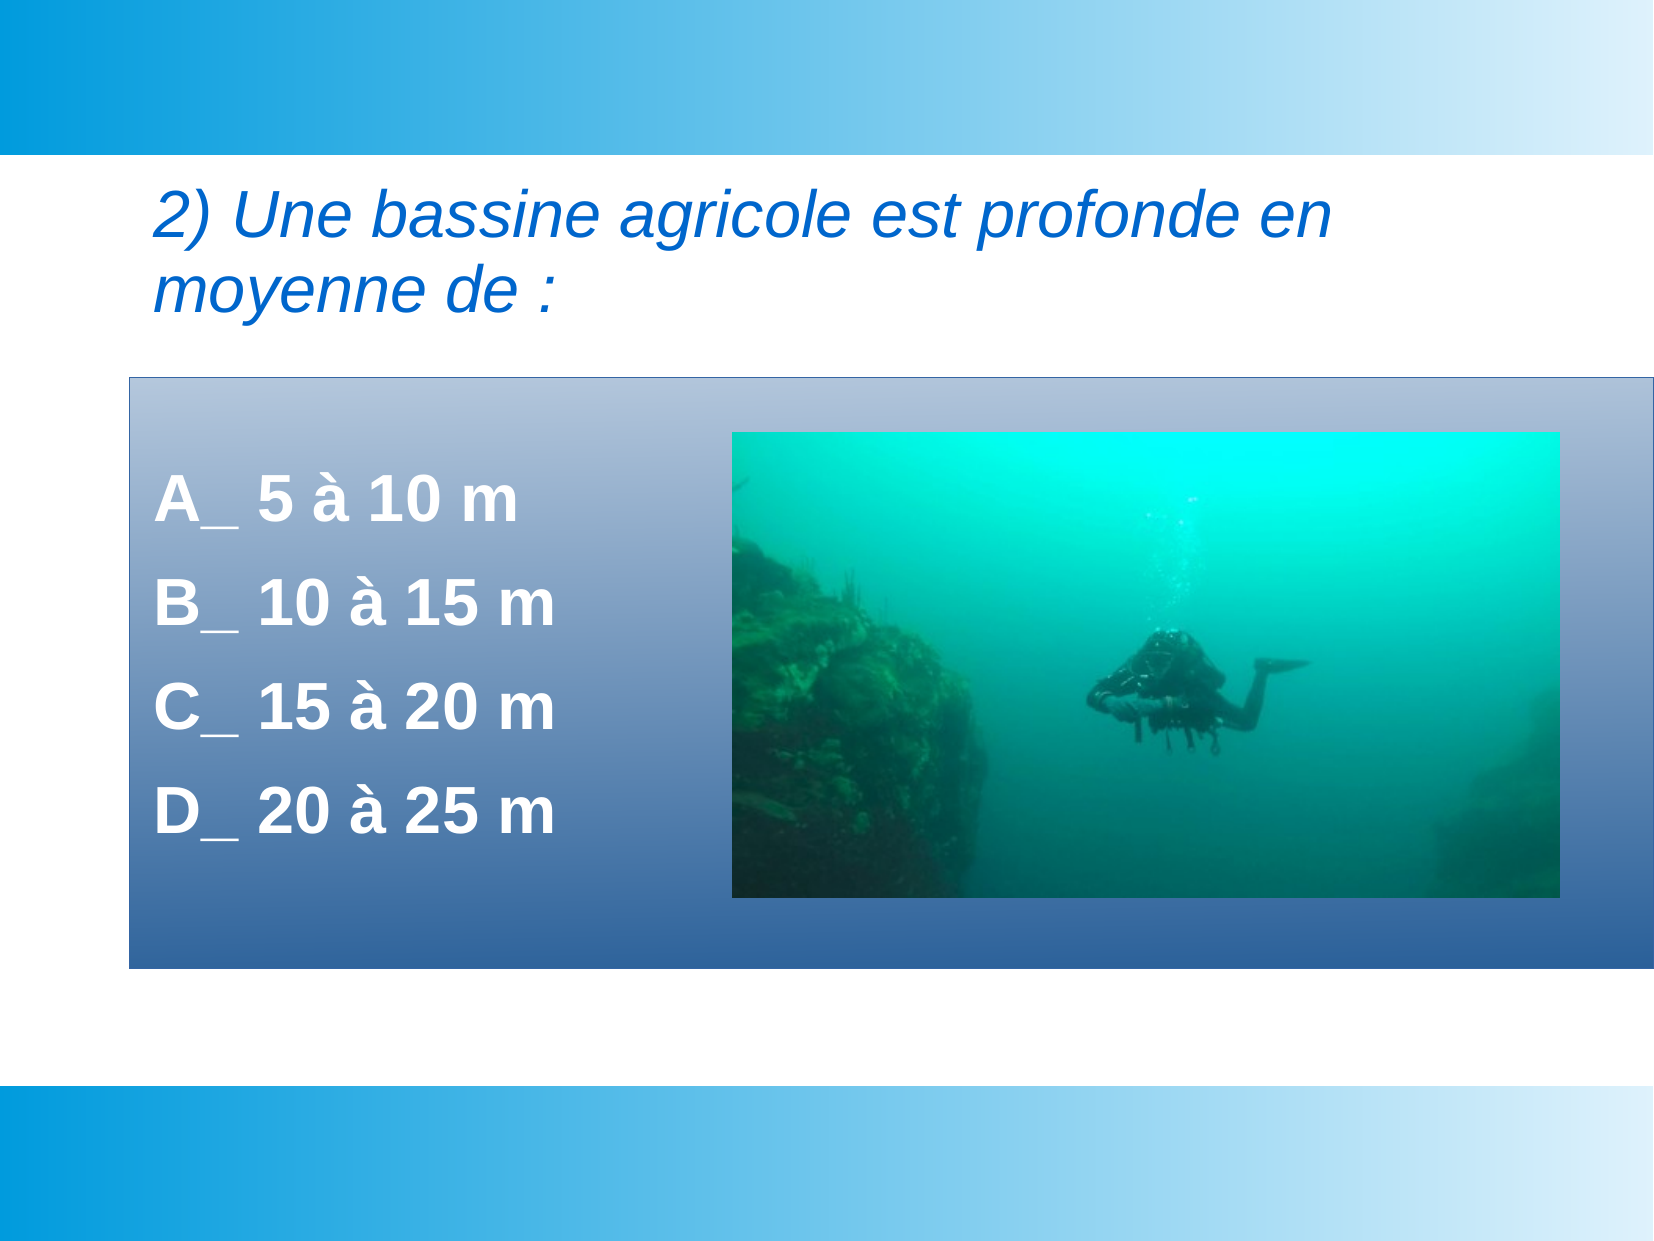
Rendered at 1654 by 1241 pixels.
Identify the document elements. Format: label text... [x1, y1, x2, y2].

list 2) Une bassine agricole est profonde en moyenne de : A_ 5 à 10 m B_ 10 à 15 m C_ 15 à 20 m D_ 20 à 25 m [82, 177, 1571, 1010]
text_box [118, 460, 732, 532]
picture [732, 432, 1560, 898]
text_box [1571, 377, 1654, 969]
